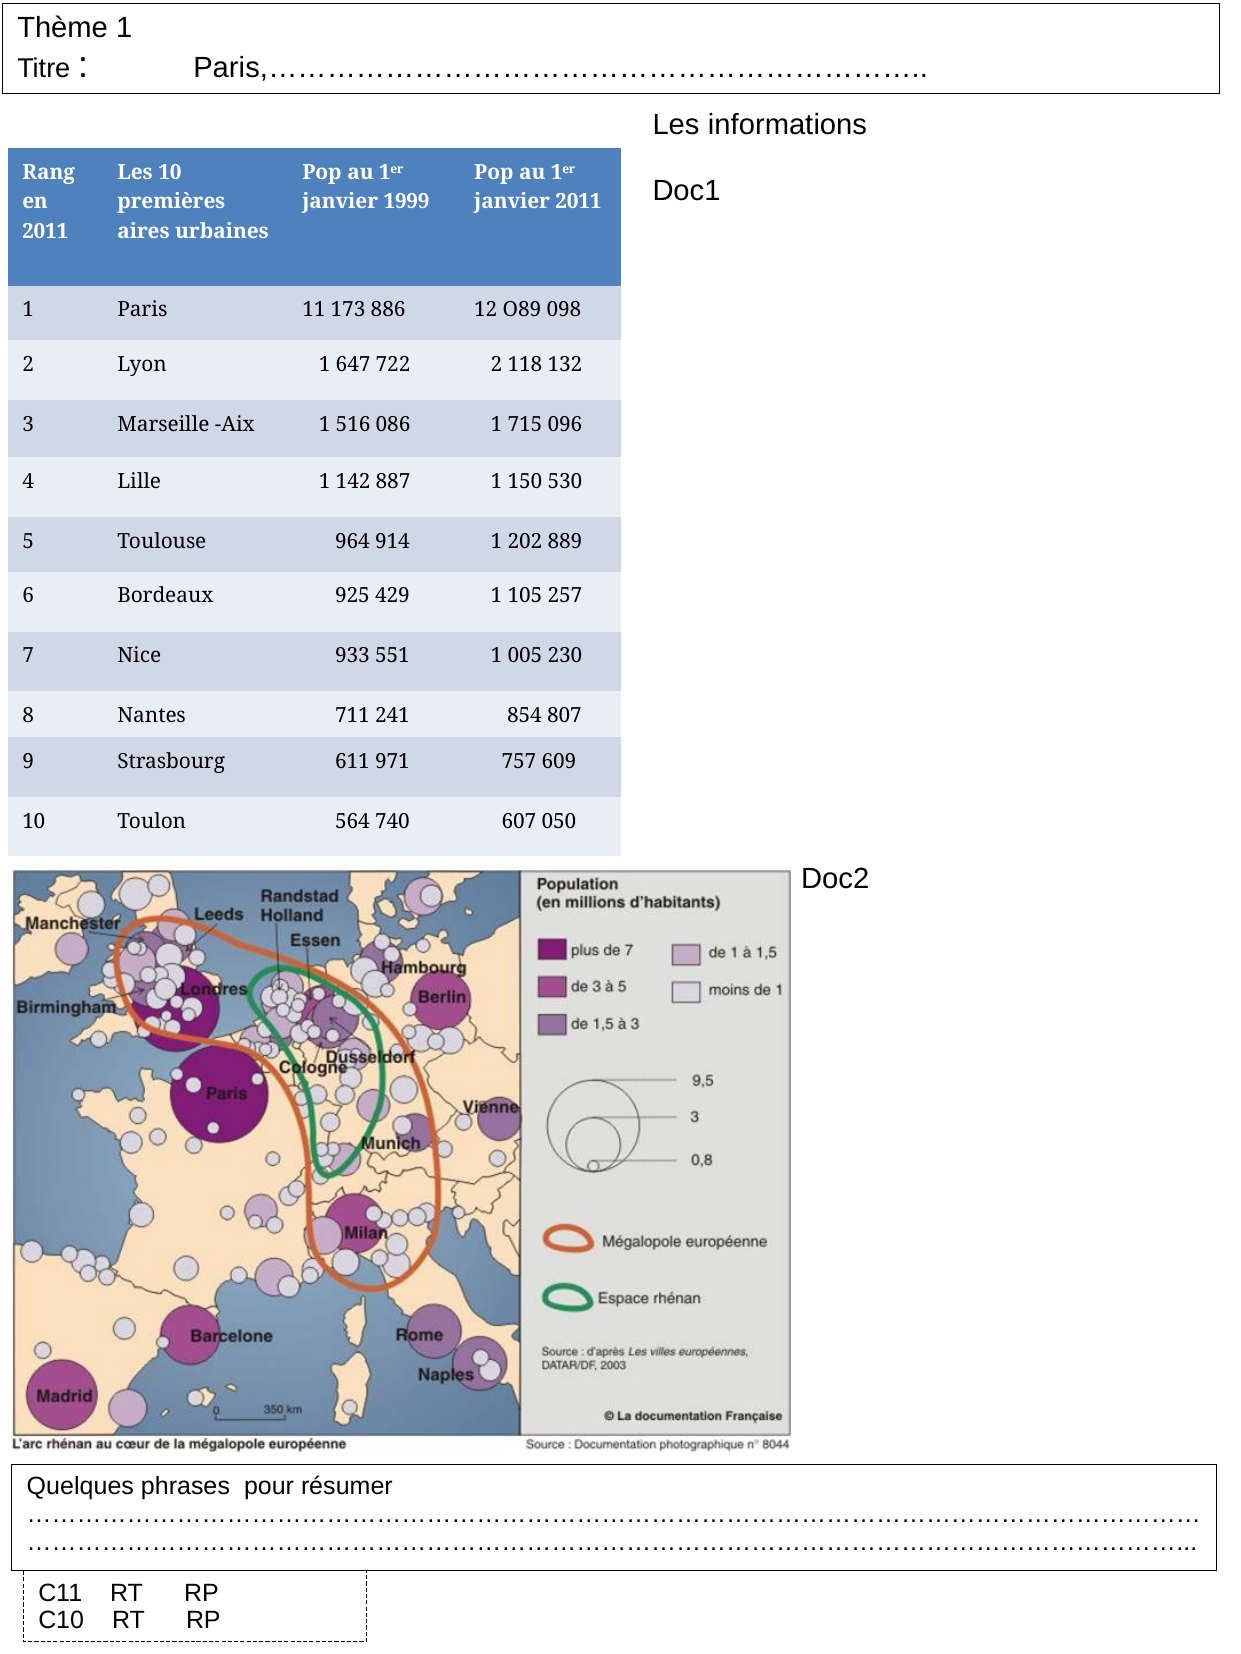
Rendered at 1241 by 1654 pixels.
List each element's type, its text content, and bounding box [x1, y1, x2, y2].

table_cell 611 971 [287, 737, 459, 797]
table_cell 564 740 [287, 797, 459, 856]
text_box Thème 1 Titre : Paris,………………………………………………………….. [2, 3, 1220, 94]
table_cell 1 105 257 [459, 572, 621, 632]
table_cell 2 118 132 [459, 340, 621, 400]
table_cell 711 241 [287, 691, 459, 737]
picture [11, 869, 792, 1453]
table_cell Toulon [103, 797, 287, 856]
table_cell 1 005 230 [459, 632, 621, 691]
table_cell 925 429 [287, 572, 459, 632]
table_header Pop au 1er janvier 1999 [287, 148, 459, 286]
table_cell 11 173 886 [287, 286, 459, 340]
table_cell 1 516 086 [287, 400, 459, 457]
table_cell Nantes [103, 691, 287, 737]
table_cell Marseille -Aix [103, 400, 287, 457]
table_cell 1 202 889 [459, 517, 621, 572]
table_cell 6 [8, 572, 103, 632]
table_cell 12 O89 098 [459, 286, 621, 340]
table_cell 10 [8, 797, 103, 856]
text_box Quelques phrases pour résumer ………………………………………………………………………………………………………………………………………………………………………………………………………………………………………………………... [11, 1464, 1217, 1571]
text_box C11 RT RP C10 RT RP [23, 1570, 367, 1642]
table_cell 1 [8, 286, 103, 340]
table_cell 4 [8, 457, 103, 517]
table_cell 1 715 096 [459, 400, 621, 457]
table_header Les 10 premières aires urbaines [103, 148, 287, 286]
table_cell 9 [8, 737, 103, 797]
table_cell 2 [8, 340, 103, 400]
table_header Pop au 1er janvier 2011 [459, 148, 621, 286]
table_cell 1 647 722 [287, 340, 459, 400]
table_header Rang en 2011 [8, 148, 103, 286]
table_cell 1 142 887 [287, 457, 459, 517]
table_cell Paris [103, 286, 287, 340]
table_cell 933 551 [287, 632, 459, 691]
text_box Les informations Doc1 Doc2 [637, 100, 1063, 903]
table_cell 1 150 530 [459, 457, 621, 517]
table_cell 3 [8, 400, 103, 457]
table_cell Strasbourg [103, 737, 287, 797]
table_cell 964 914 [287, 517, 459, 572]
table_cell 757 609 [459, 737, 621, 797]
table_cell Nice [103, 632, 287, 691]
table_cell Lyon [103, 340, 287, 400]
table_cell 8 [8, 691, 103, 737]
table_cell 7 [8, 632, 103, 691]
table_cell Toulouse [103, 517, 287, 572]
table_cell Lille [103, 457, 287, 517]
table_cell 607 050 [459, 797, 621, 856]
table_cell 854 807 [459, 691, 621, 737]
table_cell 5 [8, 517, 103, 572]
table_cell Bordeaux [103, 572, 287, 632]
